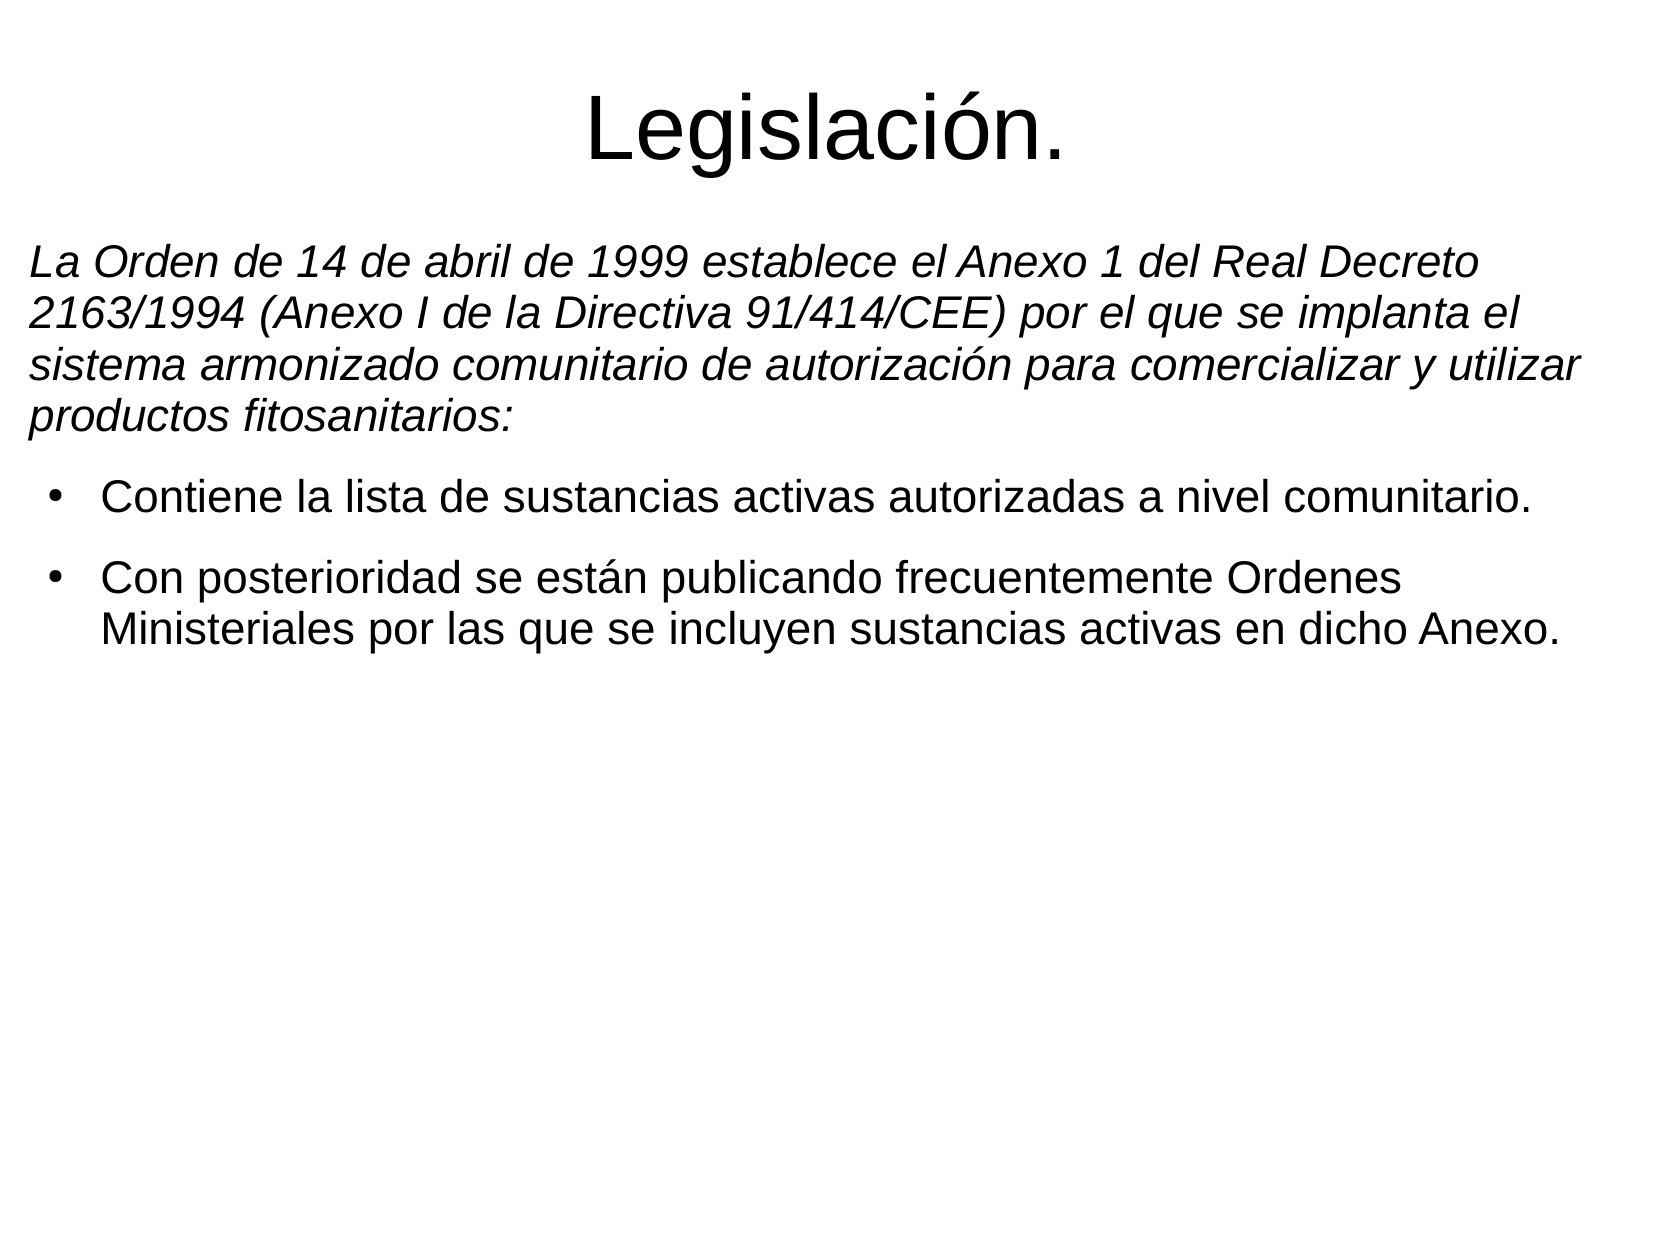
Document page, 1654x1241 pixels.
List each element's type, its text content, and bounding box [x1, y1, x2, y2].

title Legislación. [82, 49, 1571, 207]
list La Orden de 14 de abril de 1999 establece el Anexo 1 del Real Decreto 2163/1994 (Anexo I de la Directiva 91/414/CEE) por el que se implanta el sistema armonizado comunitario de autorización para comercializar y utilizar productos fitosanitarios: Contiene la lista de sustancias activas autorizadas a nivel comunitario. Con posterioridad se están publicando frecuentemente Ordenes Ministeriales por las que se incluyen sustancias activas en dicho Anexo. [29, 236, 1625, 1241]
